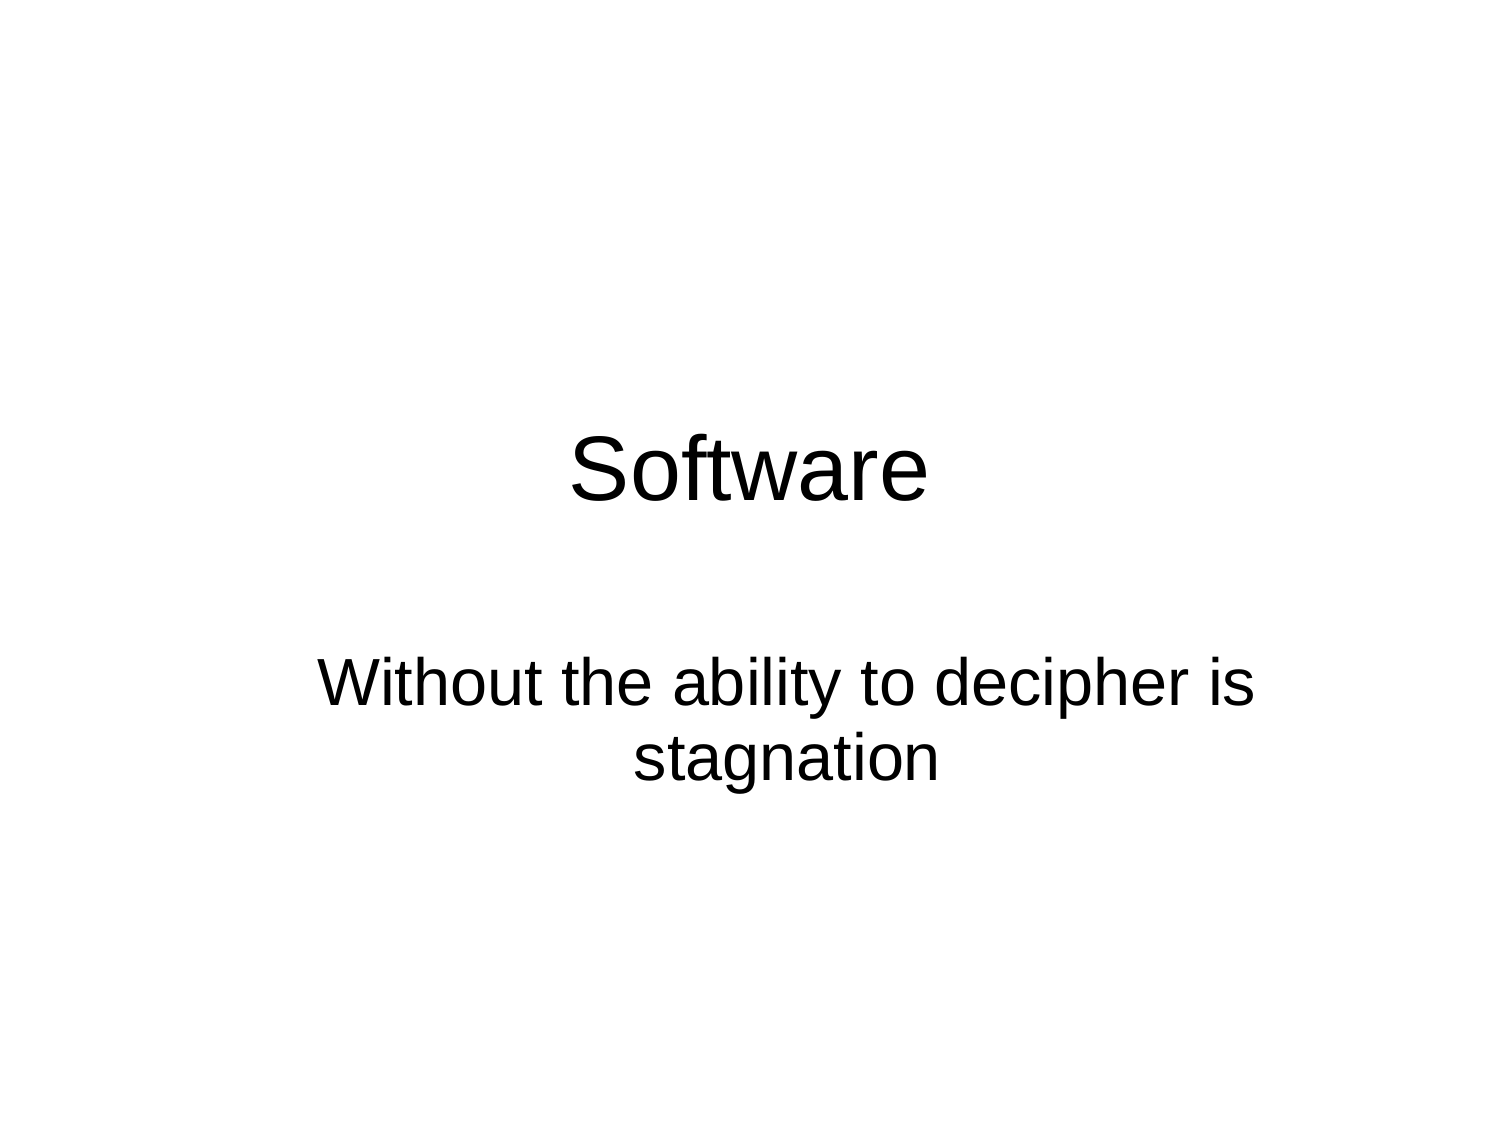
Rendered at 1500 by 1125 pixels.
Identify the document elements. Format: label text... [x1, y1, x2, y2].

title Software [112, 374, 1388, 563]
subtitle Without the ability to decipher is stagnation [225, 637, 1276, 926]
